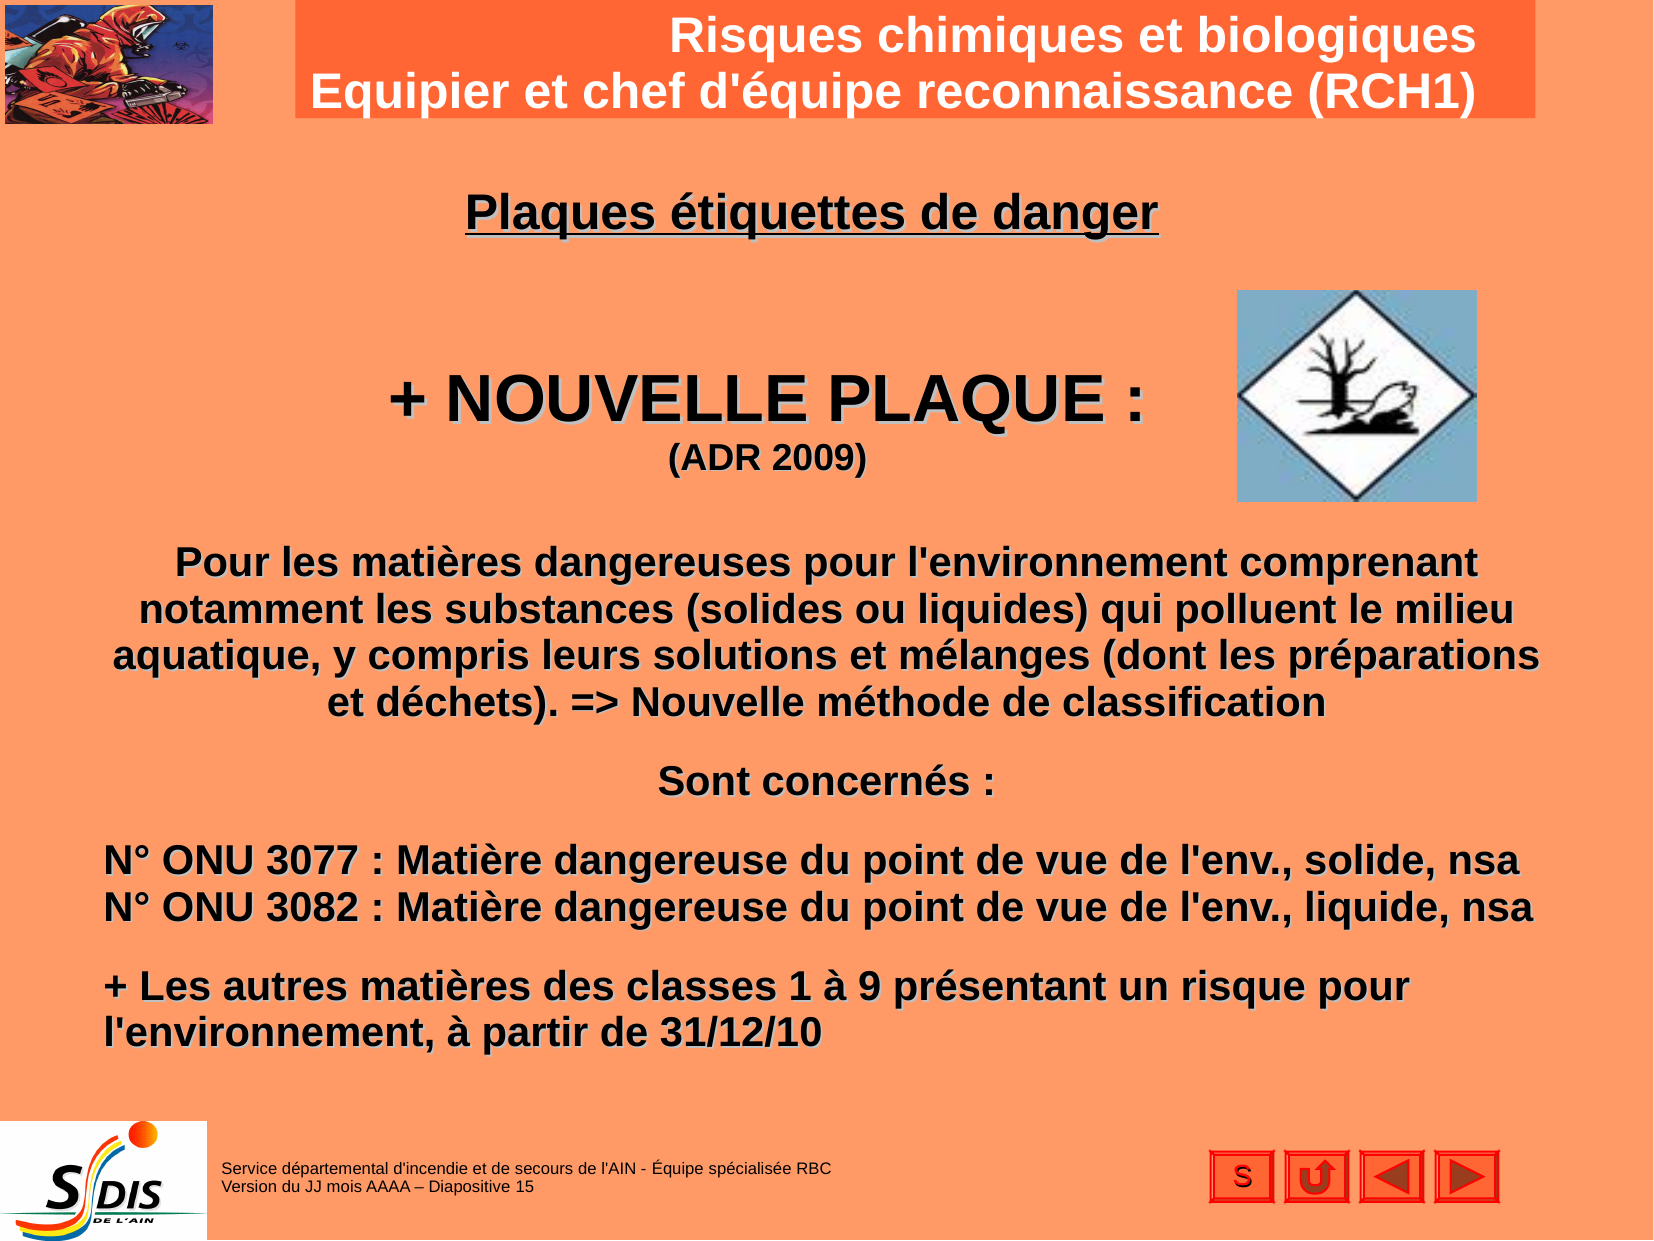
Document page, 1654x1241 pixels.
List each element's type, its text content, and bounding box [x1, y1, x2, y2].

text_box [1437, 1151, 1499, 1202]
picture [0, 1121, 207, 1241]
text_box + NOUVELLE PLAQUE : (ADR 2009) [59, 353, 1237, 487]
text_box Pour les matières dangereuses pour l'environnement comprenant notamment les substances (solides ou liquides) qui polluent le milieu aquatique, y compris leurs solutions et mélanges (dont les préparations et déchets). => Nouvelle méthode de classification Sont concernés : N° ONU 3077 : Matière dangereuse du point de vue de l'env., solide, nsa N° ONU 3082 : Matière dangereuse du point de vue de l'env., liquide, nsa + Les autres matières des classes 1 à 9 présentant un risque pour l'environnement, à partir de 31/12/10 [88, 531, 1565, 1170]
text_box [1362, 1151, 1424, 1202]
picture [1237, 290, 1477, 502]
text_box S [1217, 1151, 1267, 1200]
text_box Plaques étiquettes de danger [118, 177, 1506, 296]
picture [5, 5, 213, 124]
text_box [1212, 1151, 1274, 1202]
text_box [1287, 1151, 1349, 1202]
